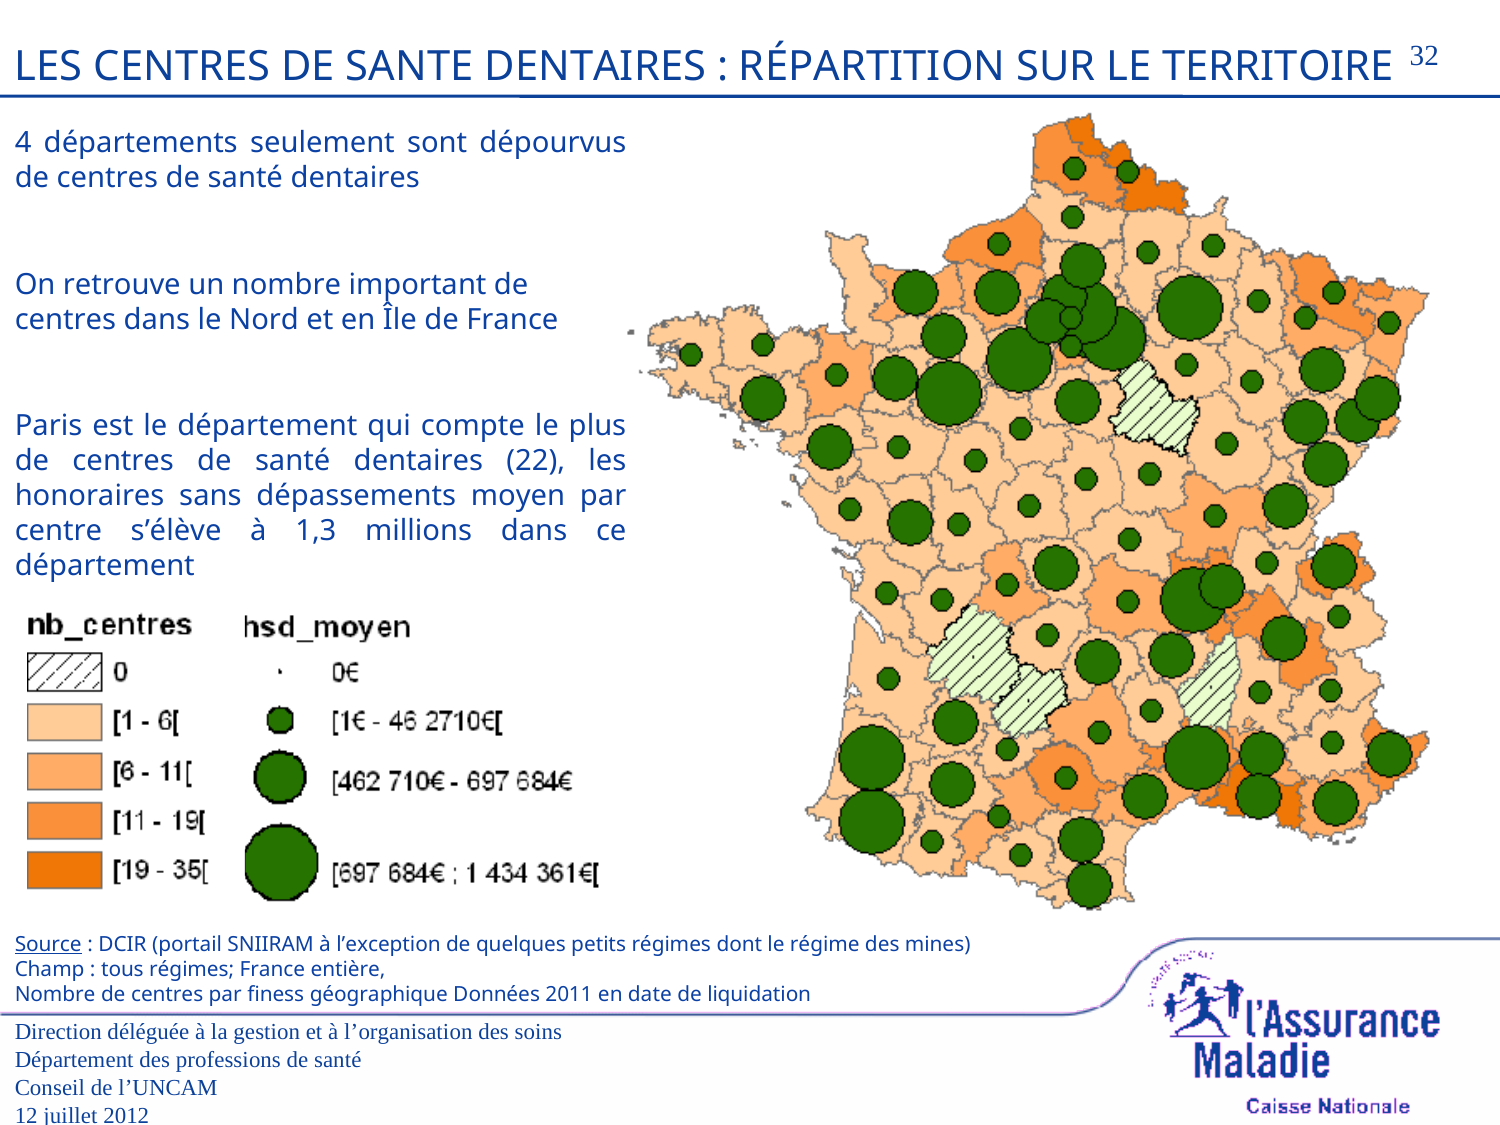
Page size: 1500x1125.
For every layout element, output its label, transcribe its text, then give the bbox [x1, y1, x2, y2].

picture [0, 936, 1500, 1125]
text_box Source : DCIR (portail SNIIRAM à l’exception de quelques petits régimes dont le régime des mines) Champ : tous régimes; France entière, Nombre de centres par finess géographique Données 2011 en date de liquidation [0, 922, 1397, 1014]
text_box LES CENTRES DE SANTE DENTAIRES : RÉPARTITION SUR LE TERRITOIRE [0, 31, 1500, 94]
text_box 4 départements seulement sont dépourvus de centres de santé dentaires On retrouve un nombre important de centres dans le Nord et en Île de France Paris est le département qui compte le plus de centres de santé dentaires (22), les honoraires sans dépassements moyen par centre s’élève à 1,3 millions dans ce département [0, 116, 642, 696]
picture [27, 696, 237, 896]
text_box Direction déléguée à la gestion et à l’organisation des soins Département des professions de santé Conseil de l’UNCAM 12 juillet 2012 [0, 1018, 1164, 1125]
picture [244, 106, 1467, 932]
text_box <numéro> [1348, 27, 1500, 83]
